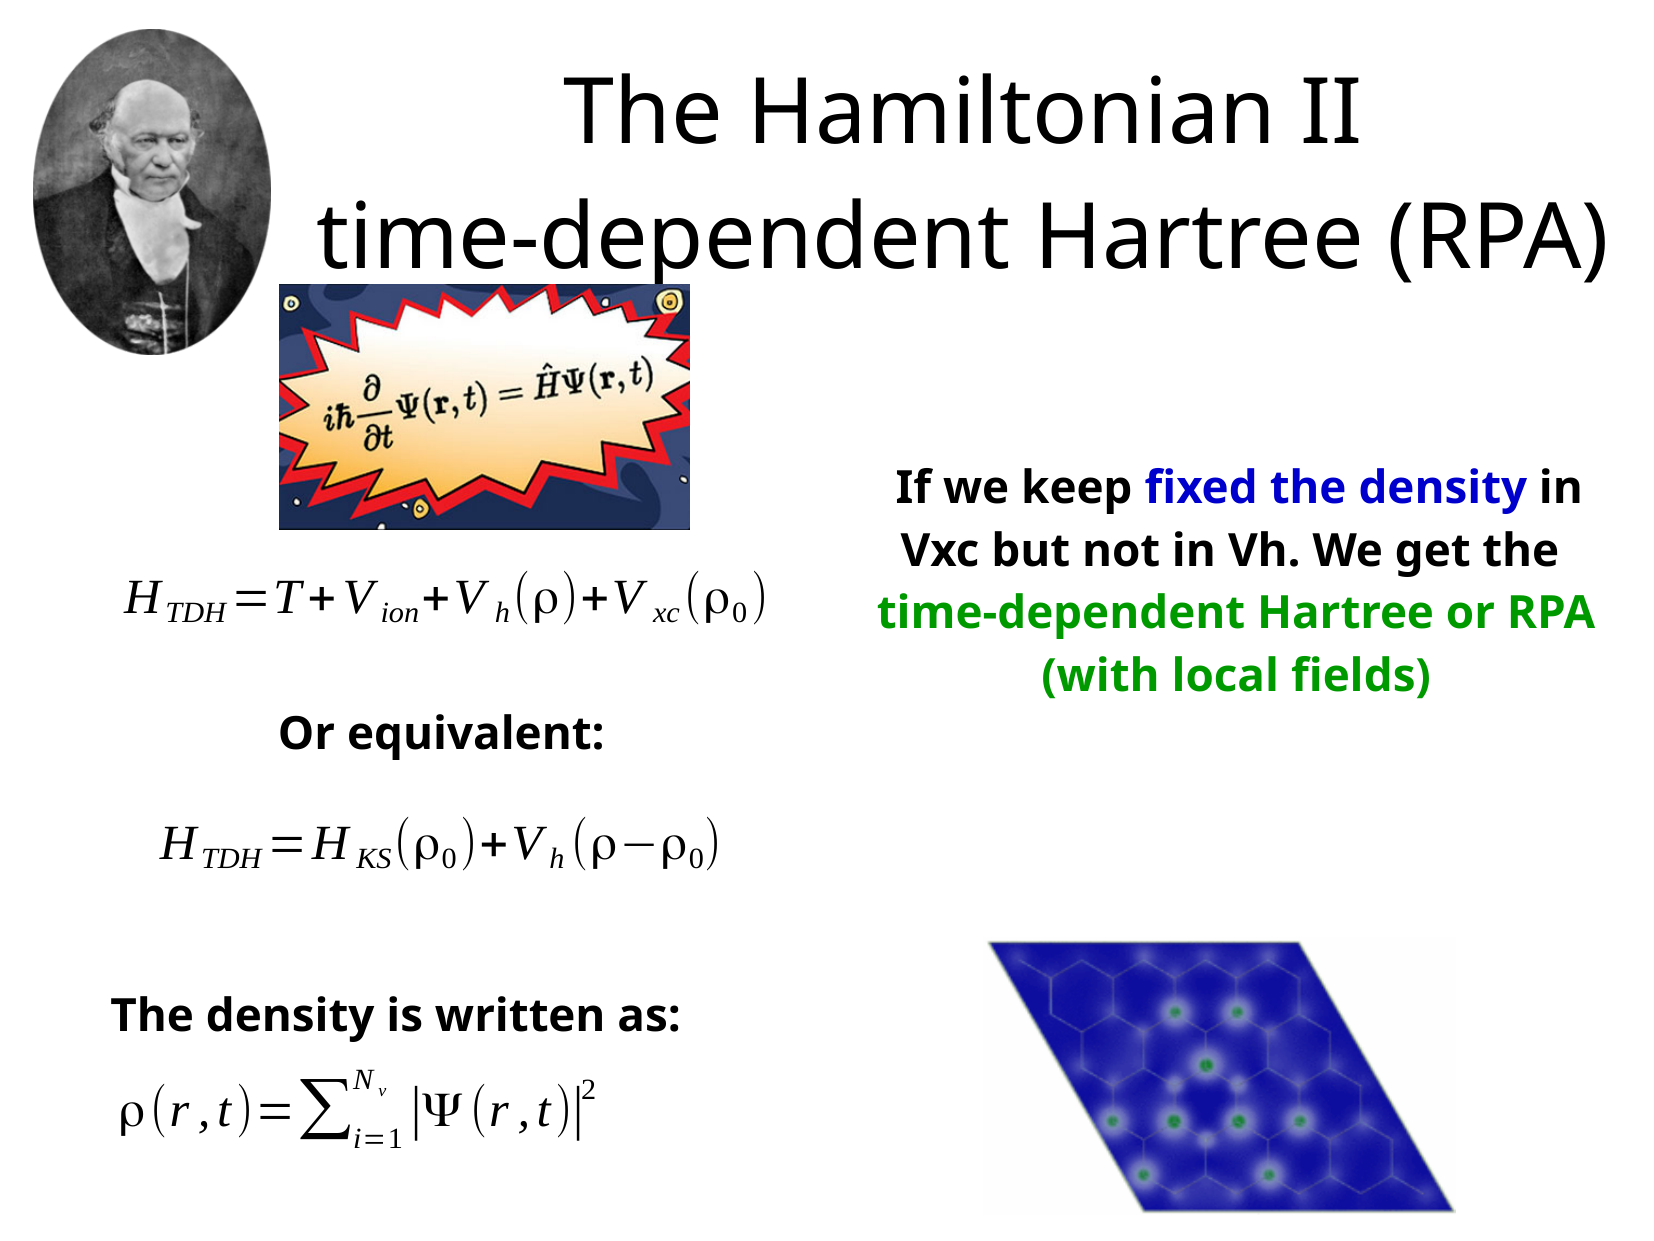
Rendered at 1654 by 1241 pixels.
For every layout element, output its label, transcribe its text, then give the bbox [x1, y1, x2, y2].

picture [279, 284, 690, 530]
text_box Or equivalent: [30, 692, 811, 783]
chart [143, 812, 736, 876]
text_box If we keep fixed the density in Vxc but not in Vh. We get the time-dependent Hartree or RPA (with local fields) [801, 447, 1636, 1138]
chart [106, 1062, 609, 1155]
chart [108, 566, 781, 631]
picture [960, 889, 1456, 1216]
picture [33, 29, 271, 355]
title The Hamiltonian II time-dependent Hartree (RPA) [259, 0, 1654, 349]
text_box The density is written as: [0, 975, 796, 1080]
